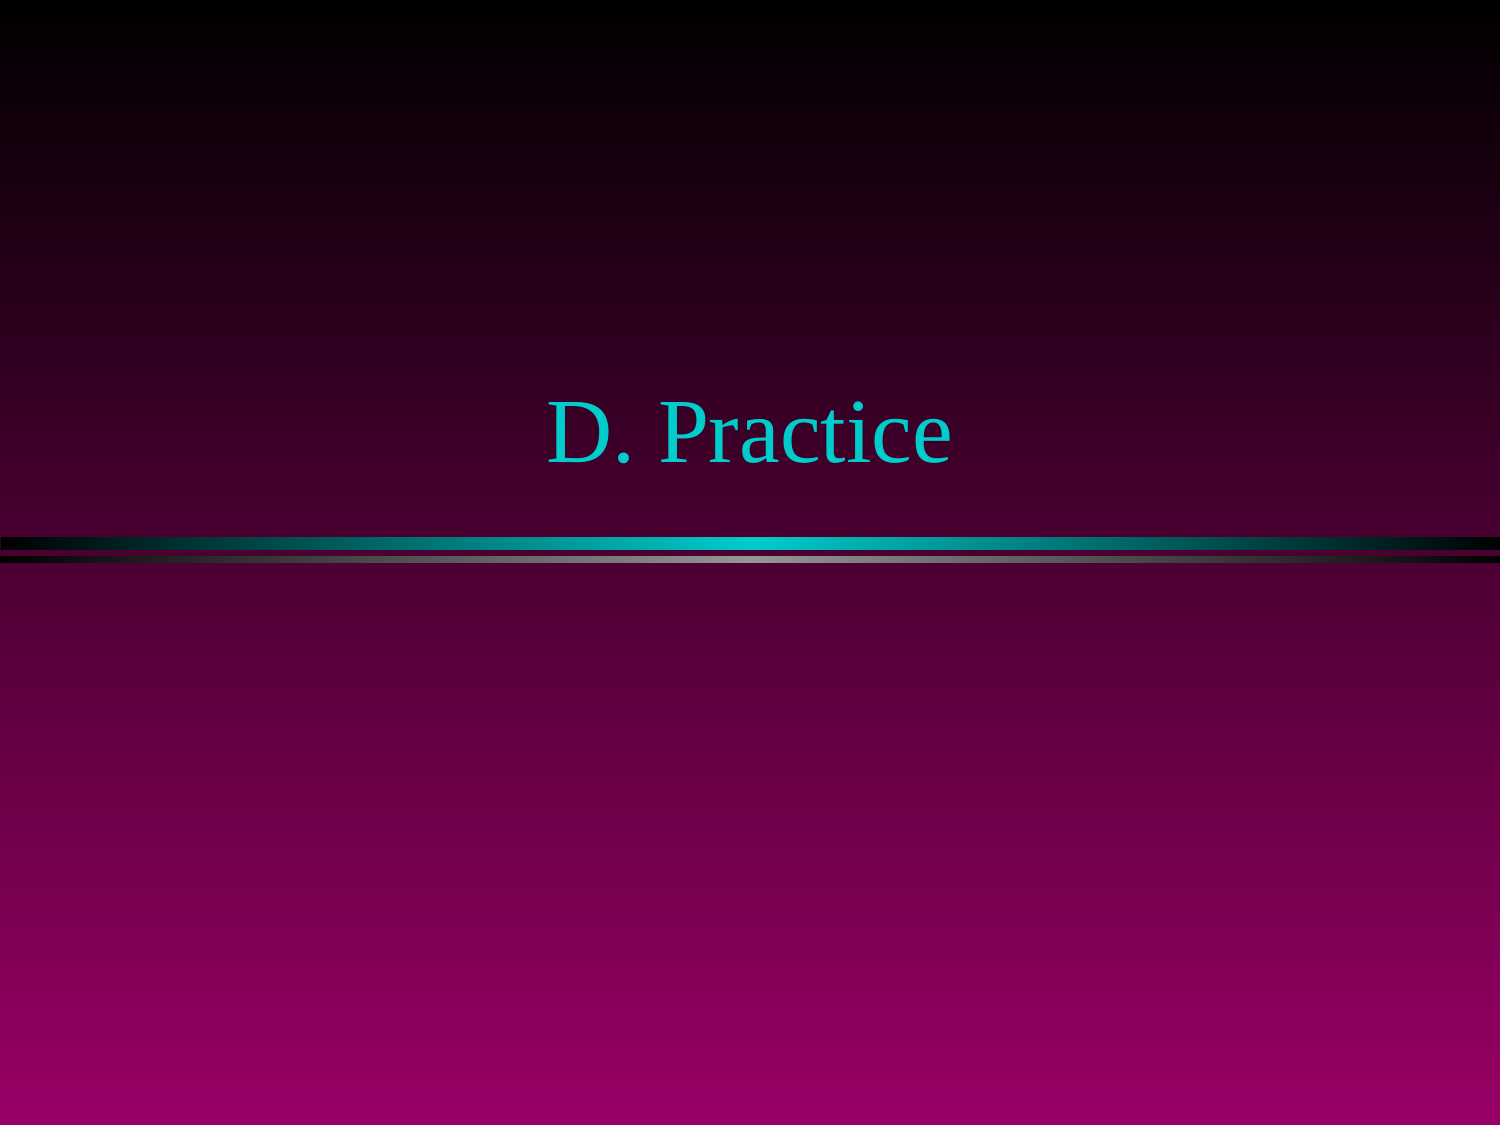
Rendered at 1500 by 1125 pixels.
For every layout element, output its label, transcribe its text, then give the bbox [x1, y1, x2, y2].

title D. Practice [112, 337, 1388, 525]
